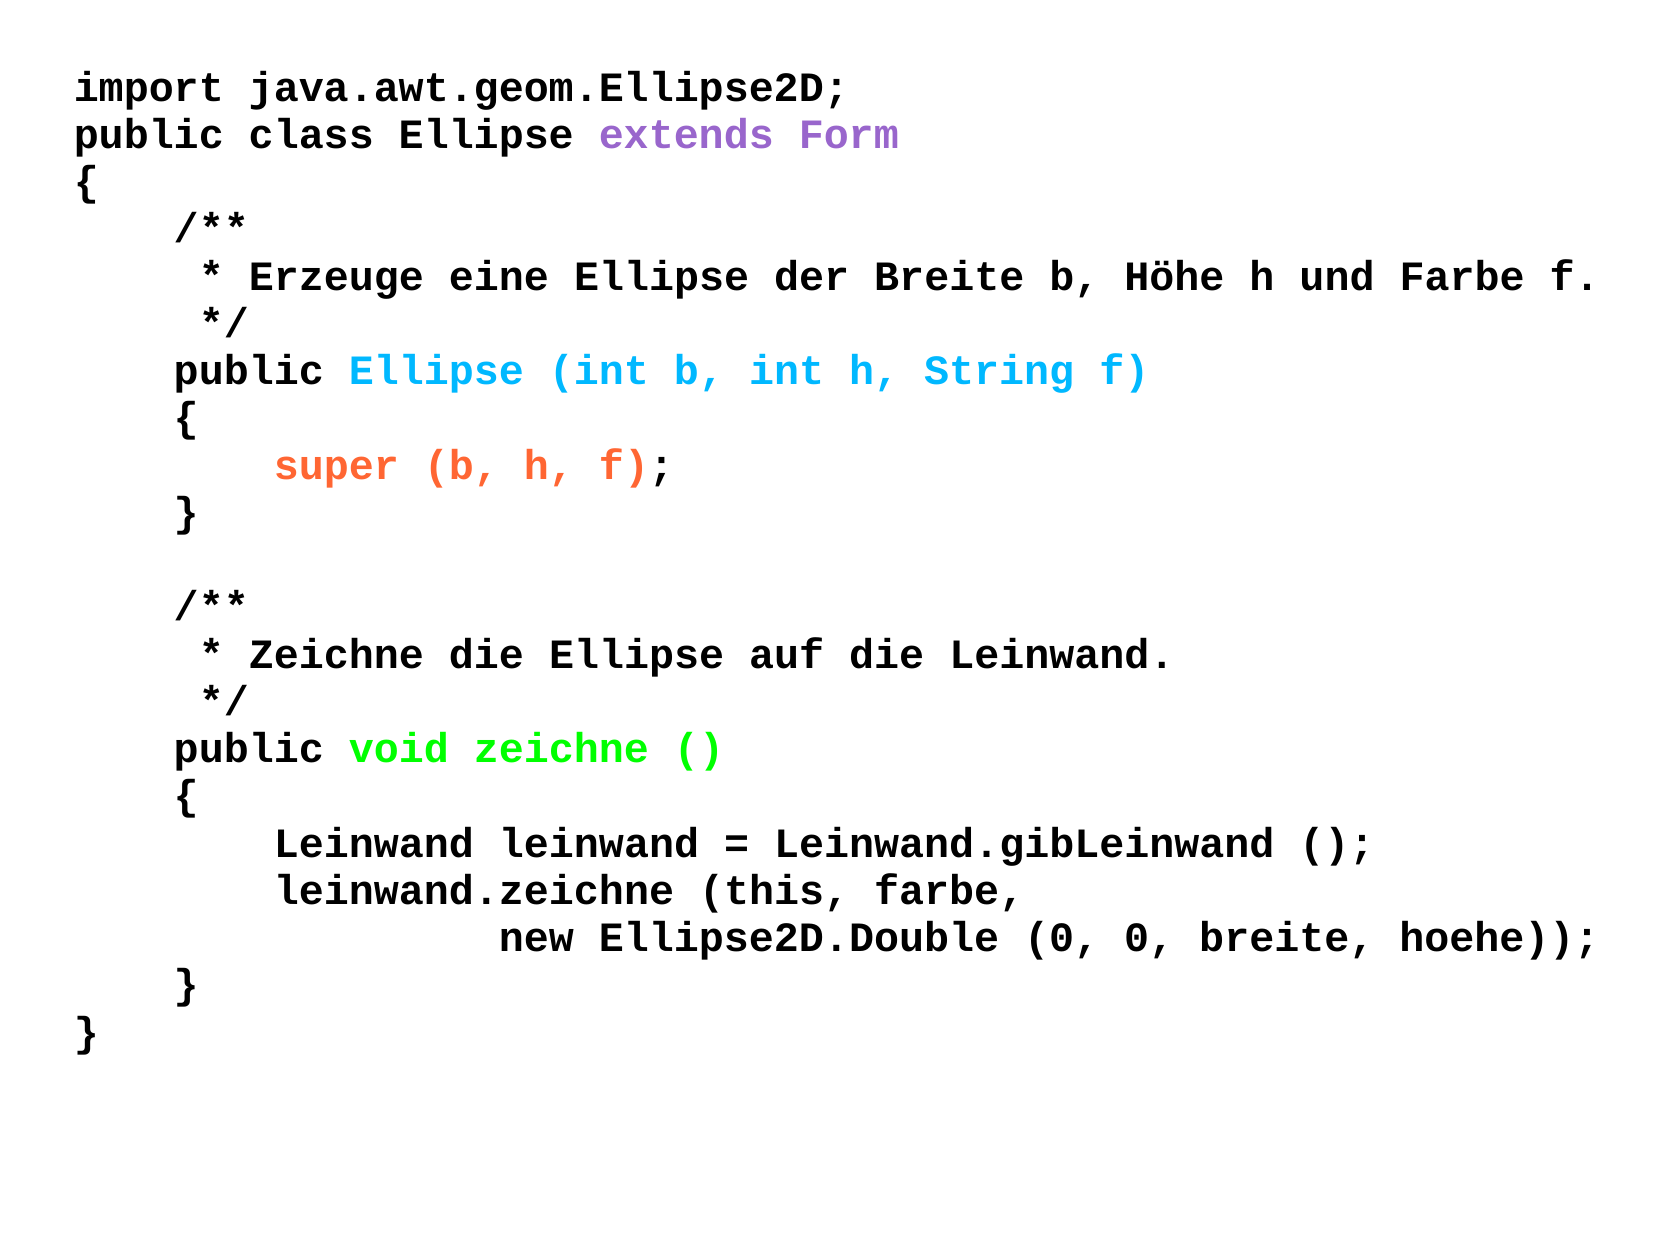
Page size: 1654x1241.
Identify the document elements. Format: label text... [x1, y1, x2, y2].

text_box import java.awt.geom.Ellipse2D; public class Ellipse extends Form { /** * Erzeuge eine Ellipse der Breite b, Höhe h und Farbe f. */ public Ellipse (int b, int h, String f) { super (b, h, f); } /** * Zeichne die Ellipse auf die Leinwand. */ public void zeichne () { Leinwand leinwand = Leinwand.gibLeinwand (); leinwand.zeichne (this, farbe, new Ellipse2D.Double (0, 0, breite, hoehe)); } } [59, 59, 1625, 1125]
